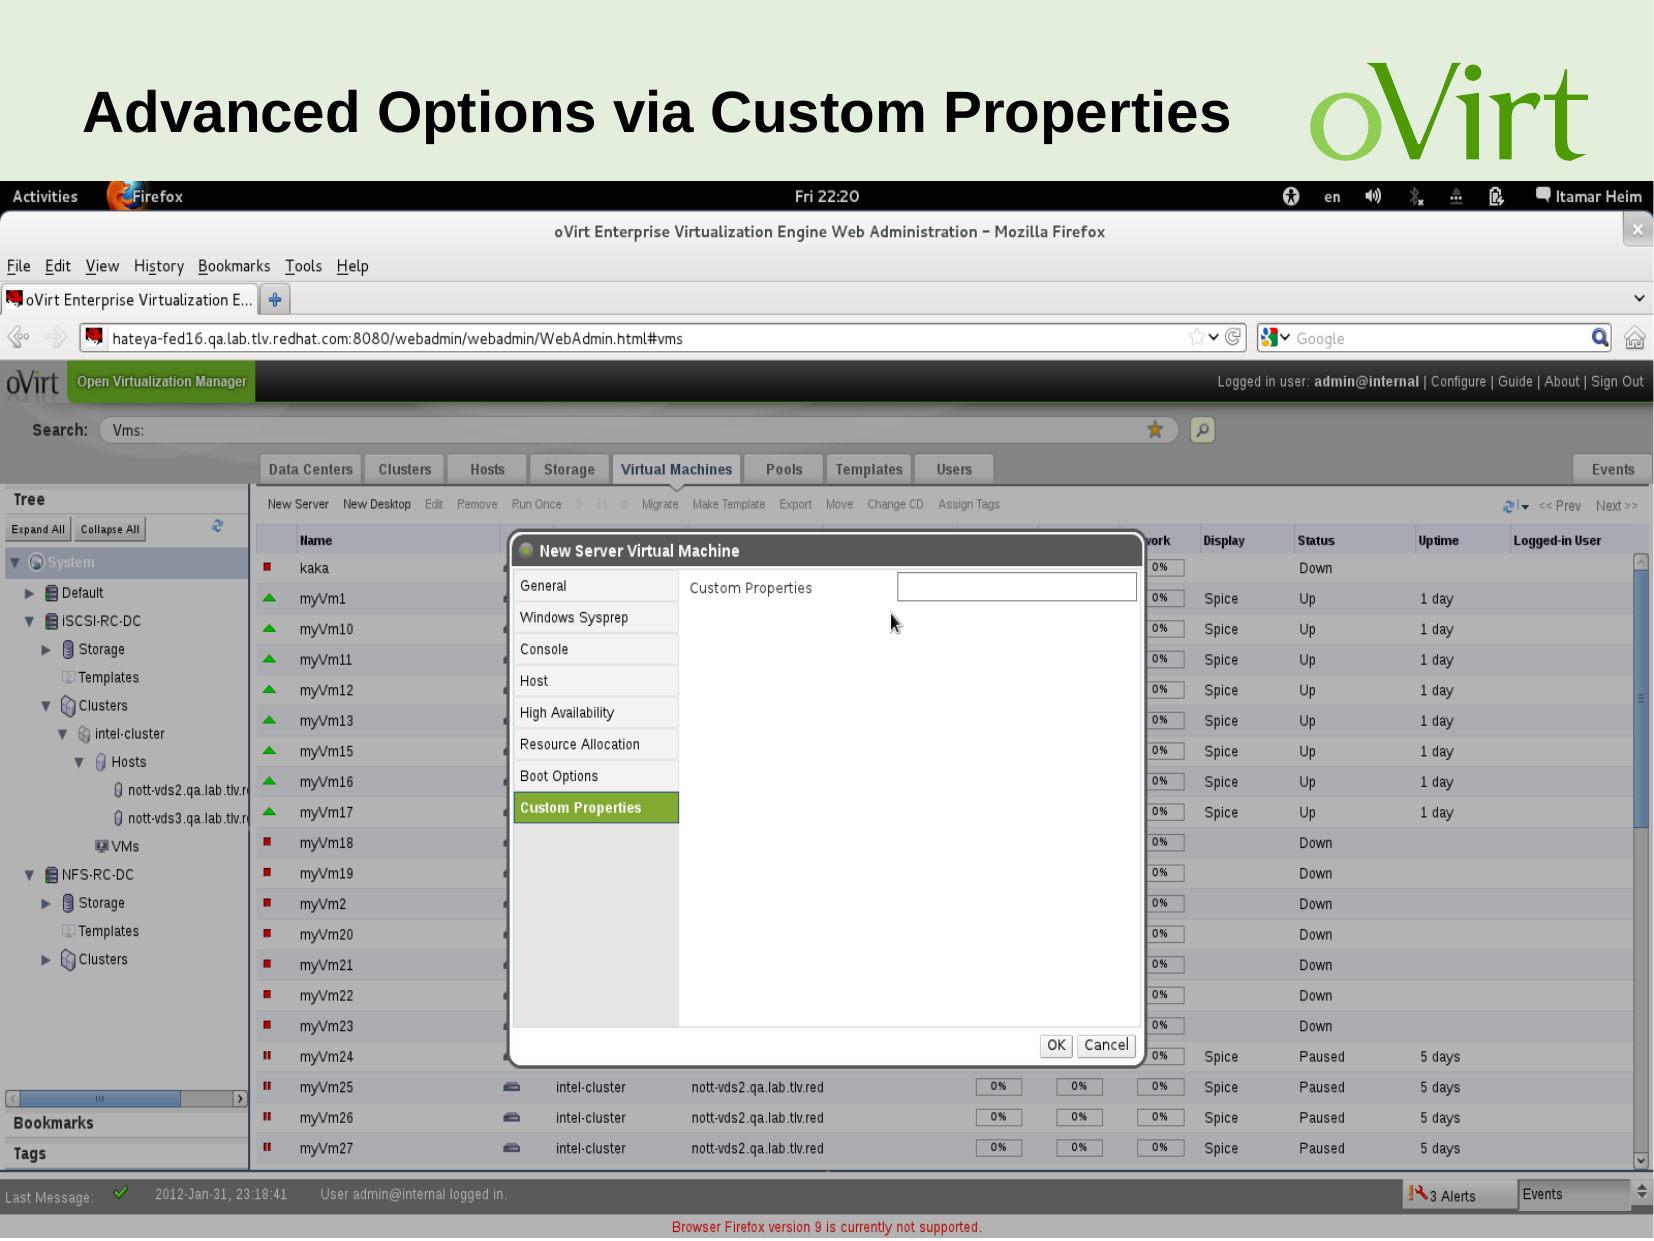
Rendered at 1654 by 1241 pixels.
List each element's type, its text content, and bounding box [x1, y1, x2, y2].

title Advanced Options via Custom Properties [82, 37, 1571, 181]
picture [0, 181, 1654, 1238]
